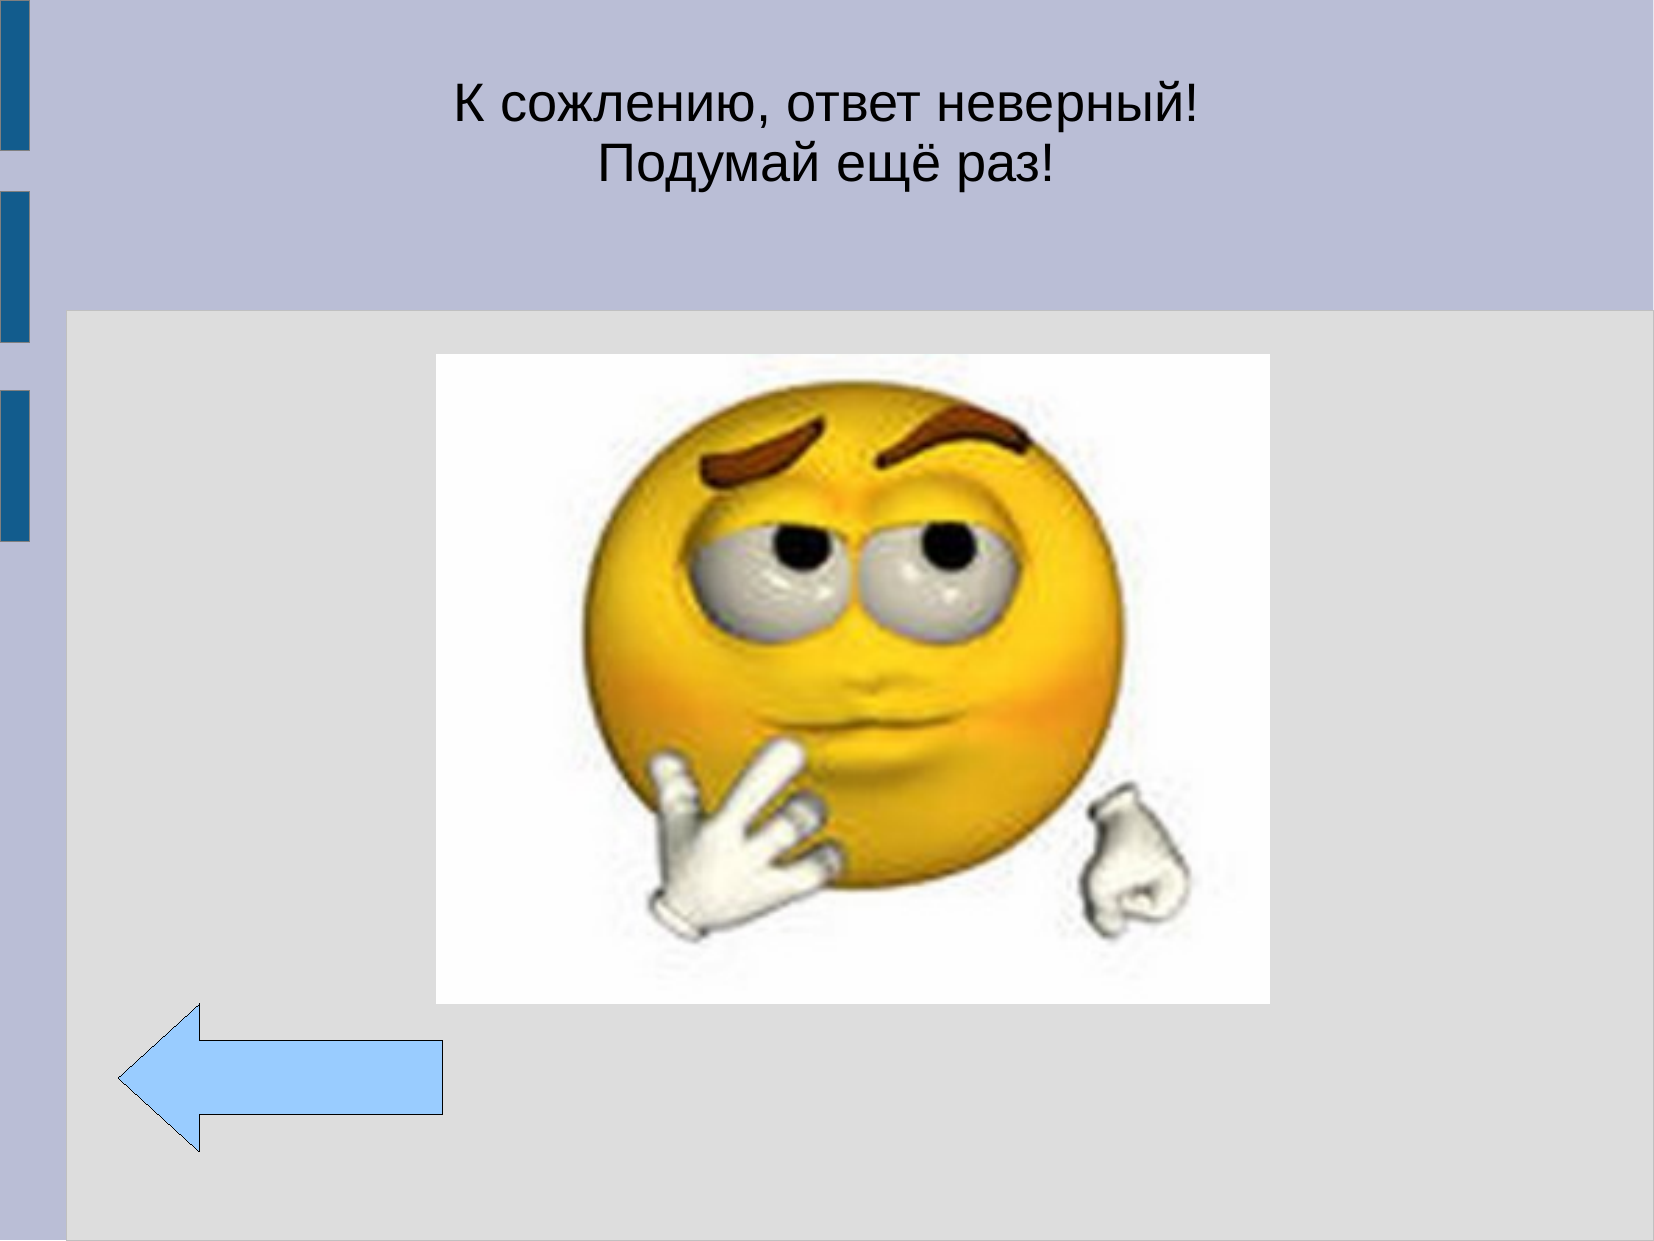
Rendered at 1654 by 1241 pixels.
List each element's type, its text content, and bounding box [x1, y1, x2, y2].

text_box [118, 1003, 443, 1152]
text_box К сожлению, ответ неверный! Подумай ещё раз! [206, 64, 1447, 201]
picture [436, 354, 1270, 1004]
